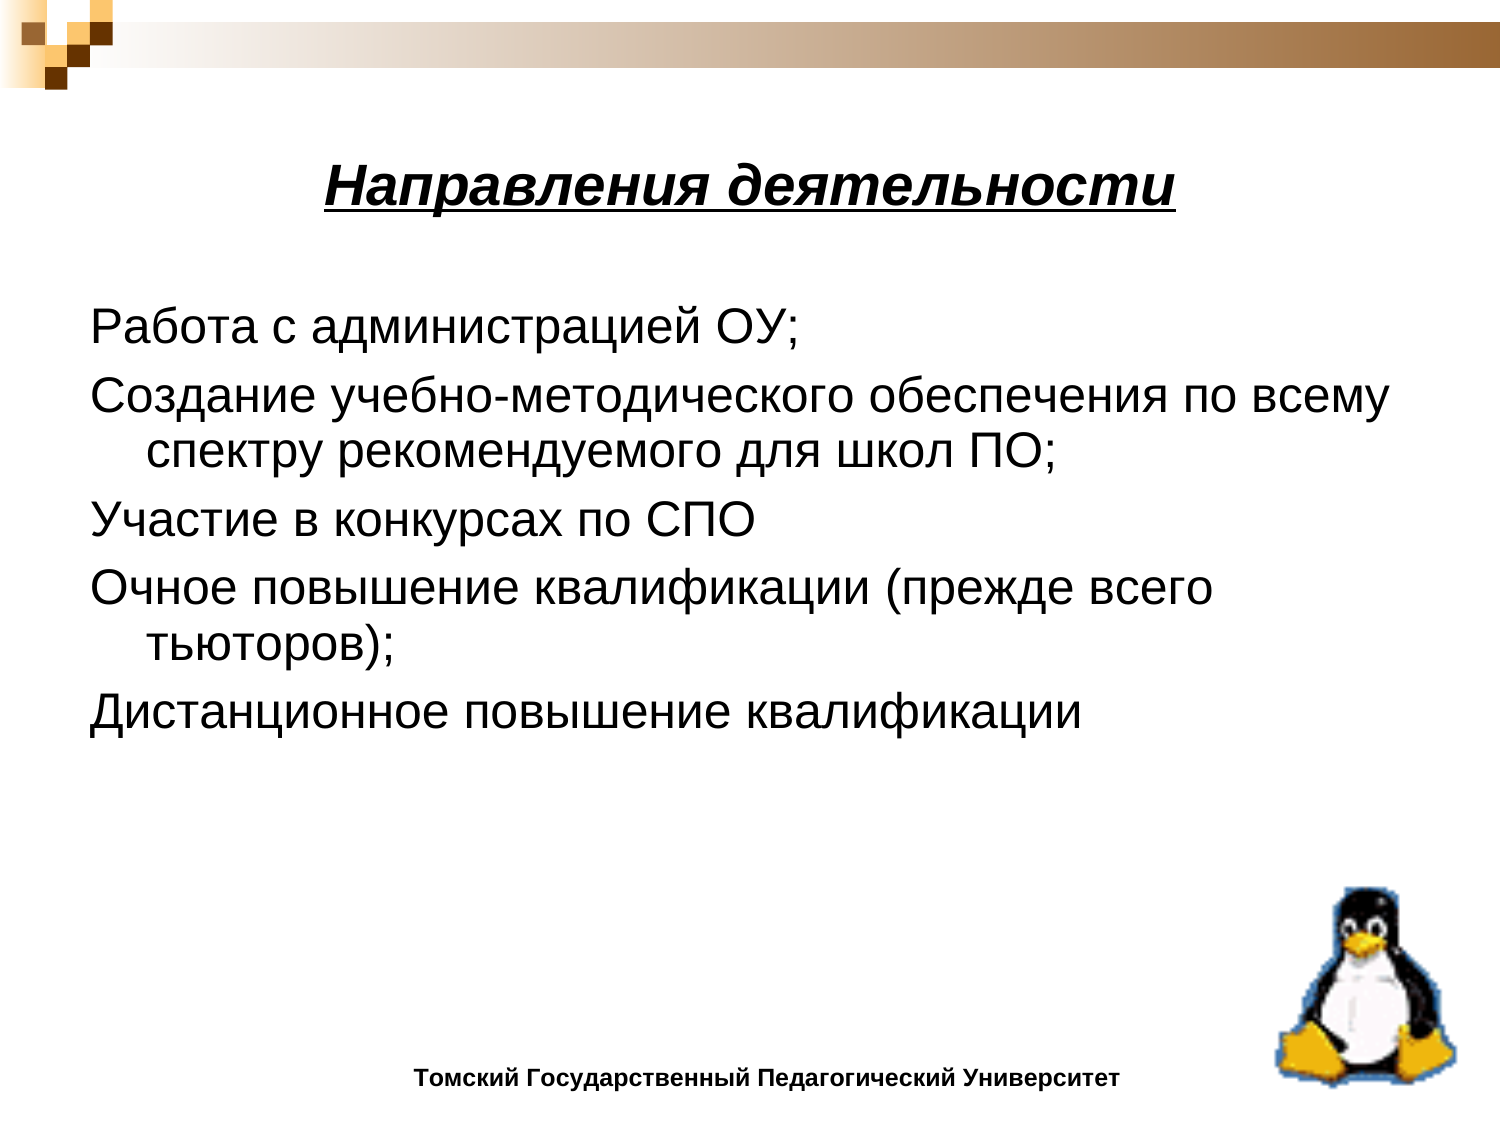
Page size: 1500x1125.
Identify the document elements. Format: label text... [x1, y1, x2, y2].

list Работа с администрацией ОУ; Создание учебно-методического обеспечения по всему спектру рекомендуемого для школ ПО; Участие в конкурсах по СПО Очное повышение квалификации (прежде всего тьюторов); Дистанционное повышение квалификации [75, 290, 1426, 988]
picture [1269, 885, 1477, 1093]
title Направления деятельности [75, 75, 1426, 290]
